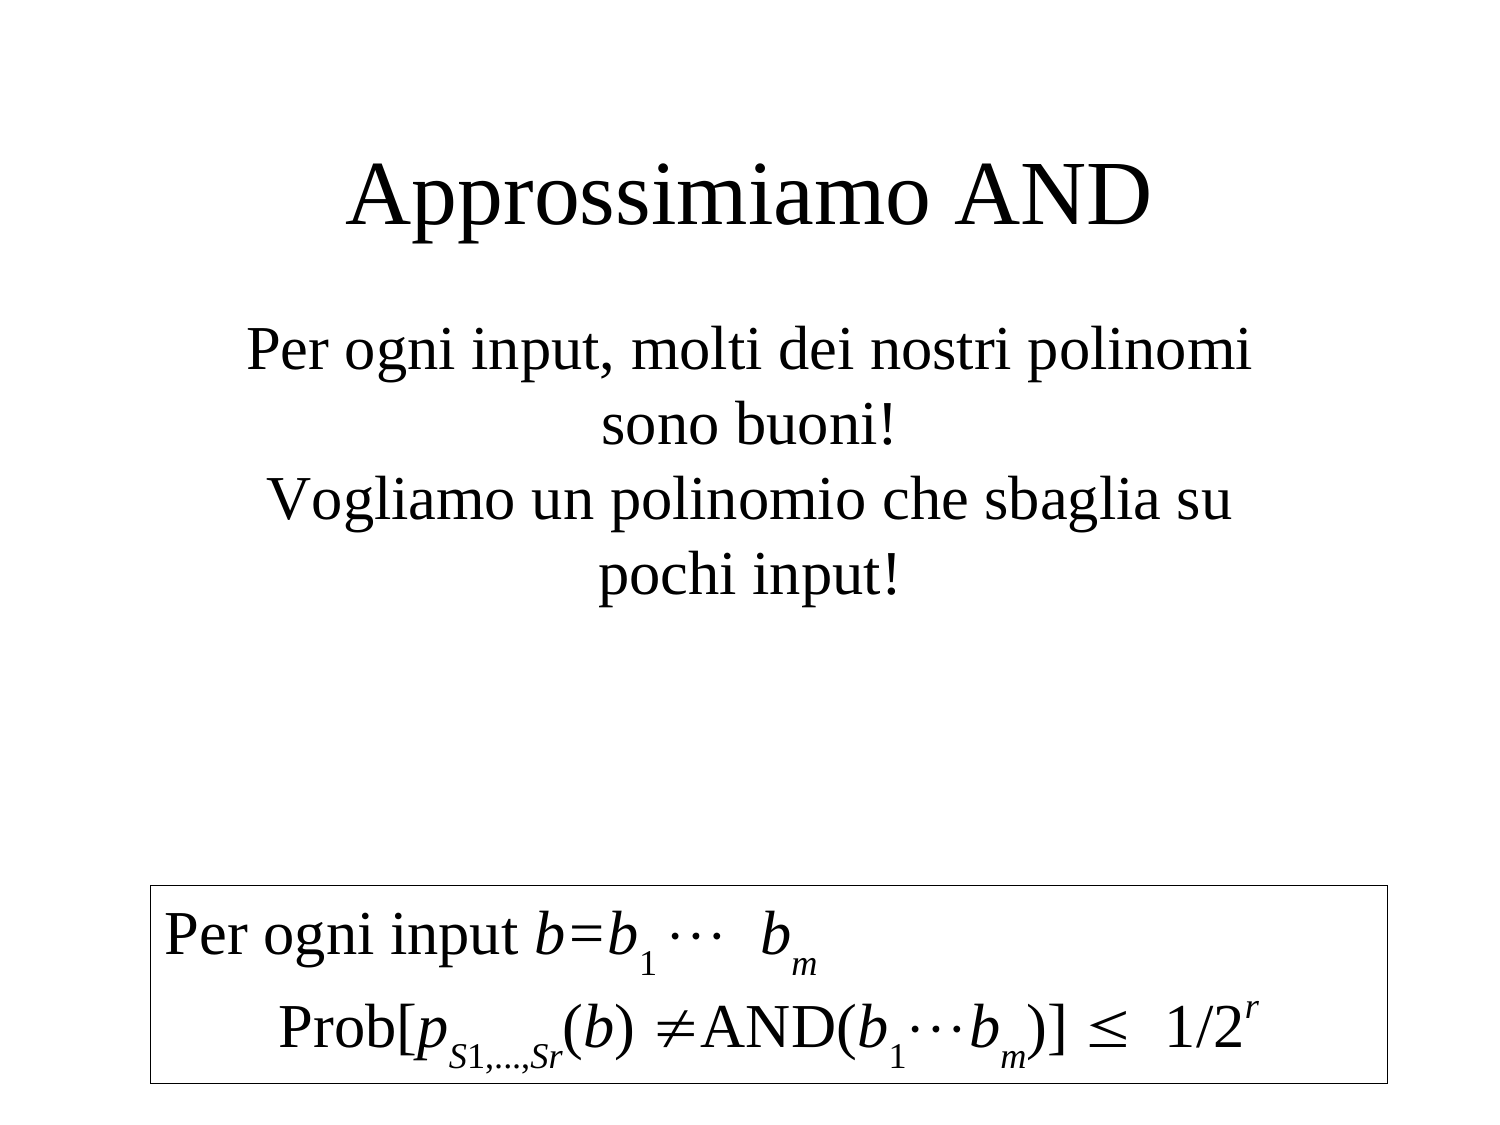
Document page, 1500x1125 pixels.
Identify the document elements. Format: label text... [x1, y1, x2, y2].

text_box Per ogni input, molti dei nostri polinomi sono buoni! Vogliamo un polinomio che sbaglia su pochi input! [187, 299, 1313, 615]
text_box Per ogni input b=b1 ⋯ bm Prob[pS1,...,Sr(b) ≠AND(b1⋯bm)] ≤ 1/2r [150, 885, 1388, 1084]
title Approssimiamo AND [112, 107, 1387, 280]
